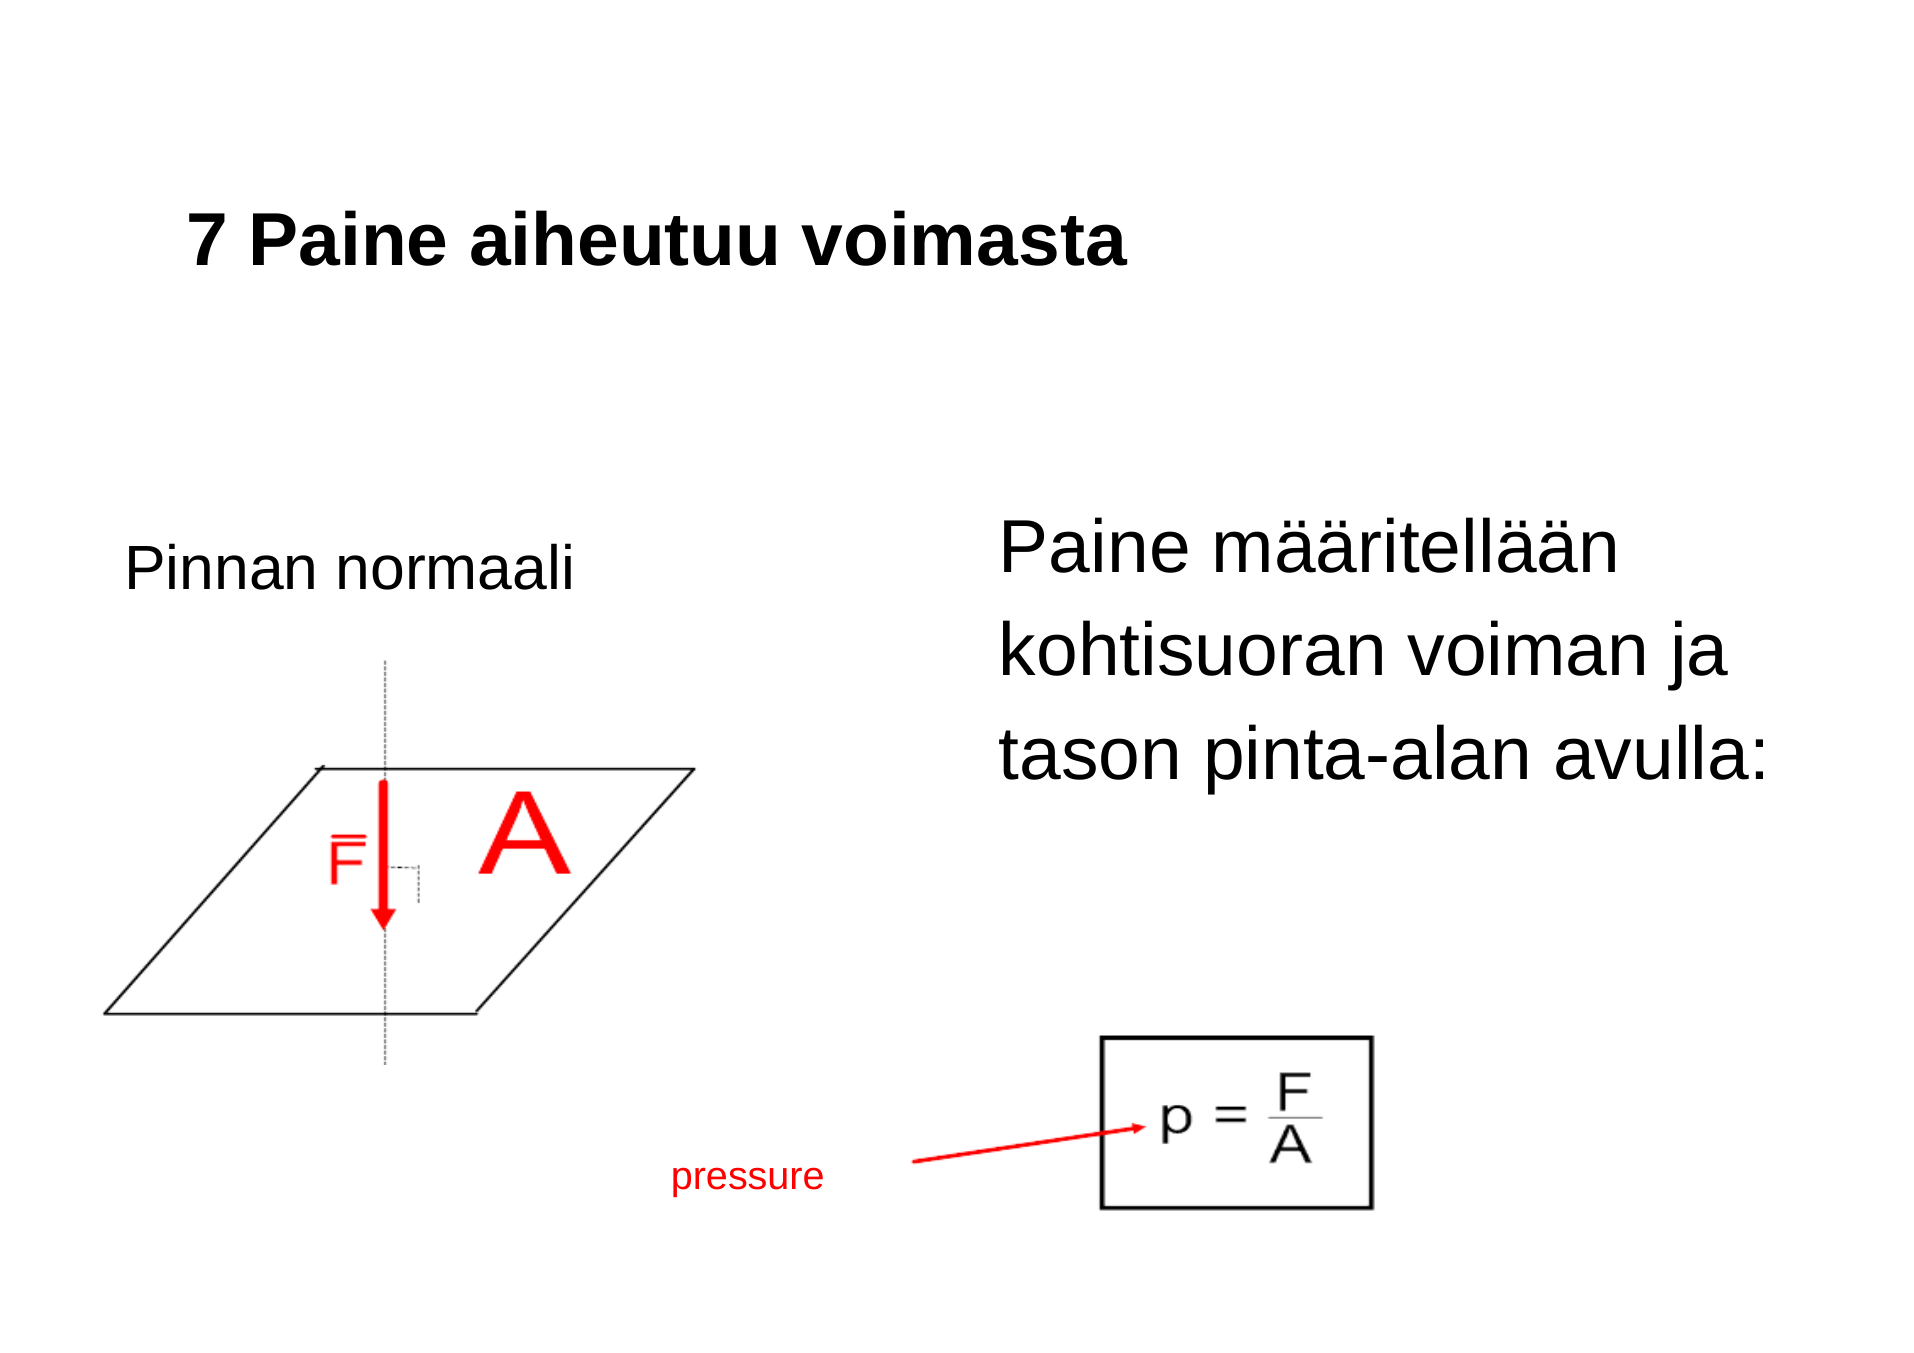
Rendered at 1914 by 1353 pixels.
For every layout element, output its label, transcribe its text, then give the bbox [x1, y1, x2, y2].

picture [902, 991, 1409, 1244]
picture [70, 644, 726, 1065]
text_box Pinnan normaali [109, 507, 667, 619]
text_box 7 Paine aiheutuu voimasta [171, 191, 1340, 438]
text_box pressure [655, 1135, 869, 1211]
text_box Paine määritellään kohtisuoran voiman ja tason pinta-alan avulla: [984, 476, 1818, 960]
